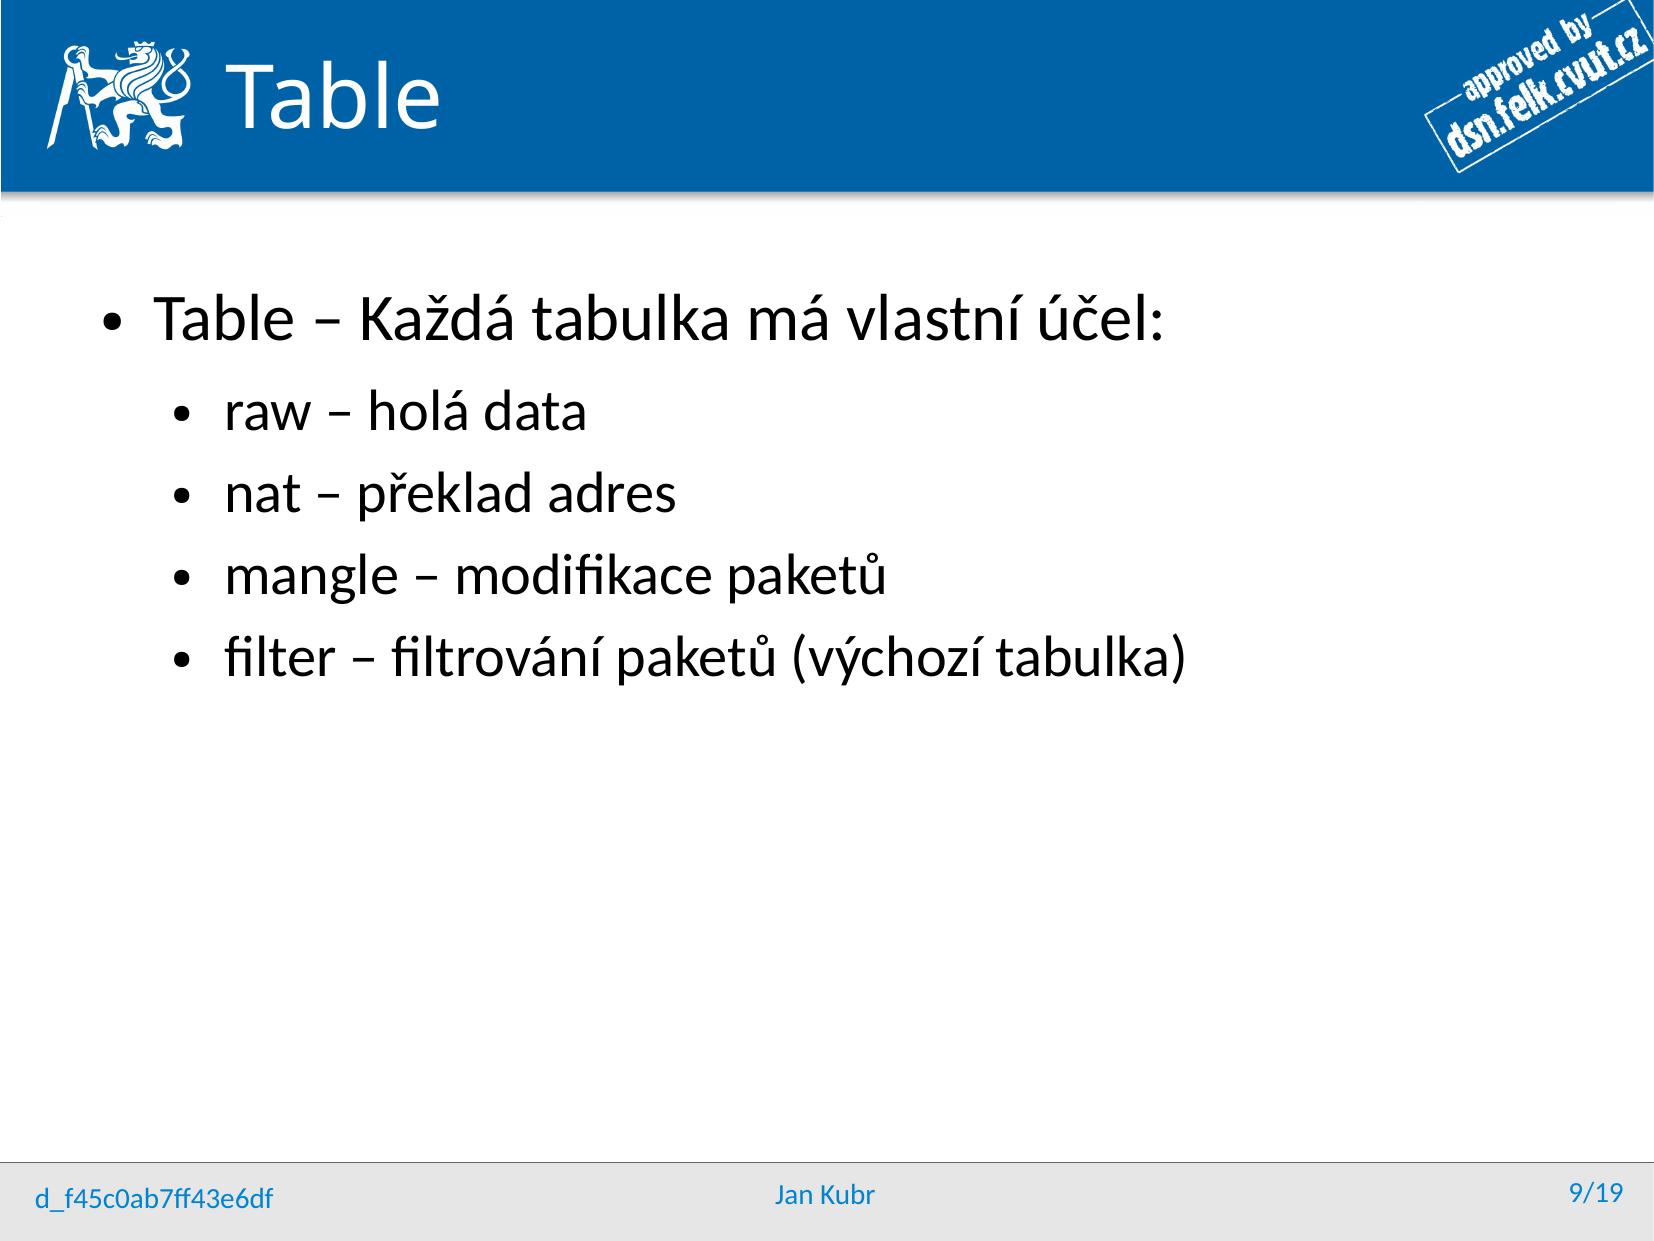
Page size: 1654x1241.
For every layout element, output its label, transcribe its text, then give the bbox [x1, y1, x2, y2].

picture [1, 0, 1654, 217]
title Table [225, 0, 1426, 188]
list Table – Každá tabulka má vlastní účel: raw – holá data nat – překlad adres mangle – modifikace paketů filter – filtrování paketů (výchozí tabulka) [82, 290, 1571, 1010]
